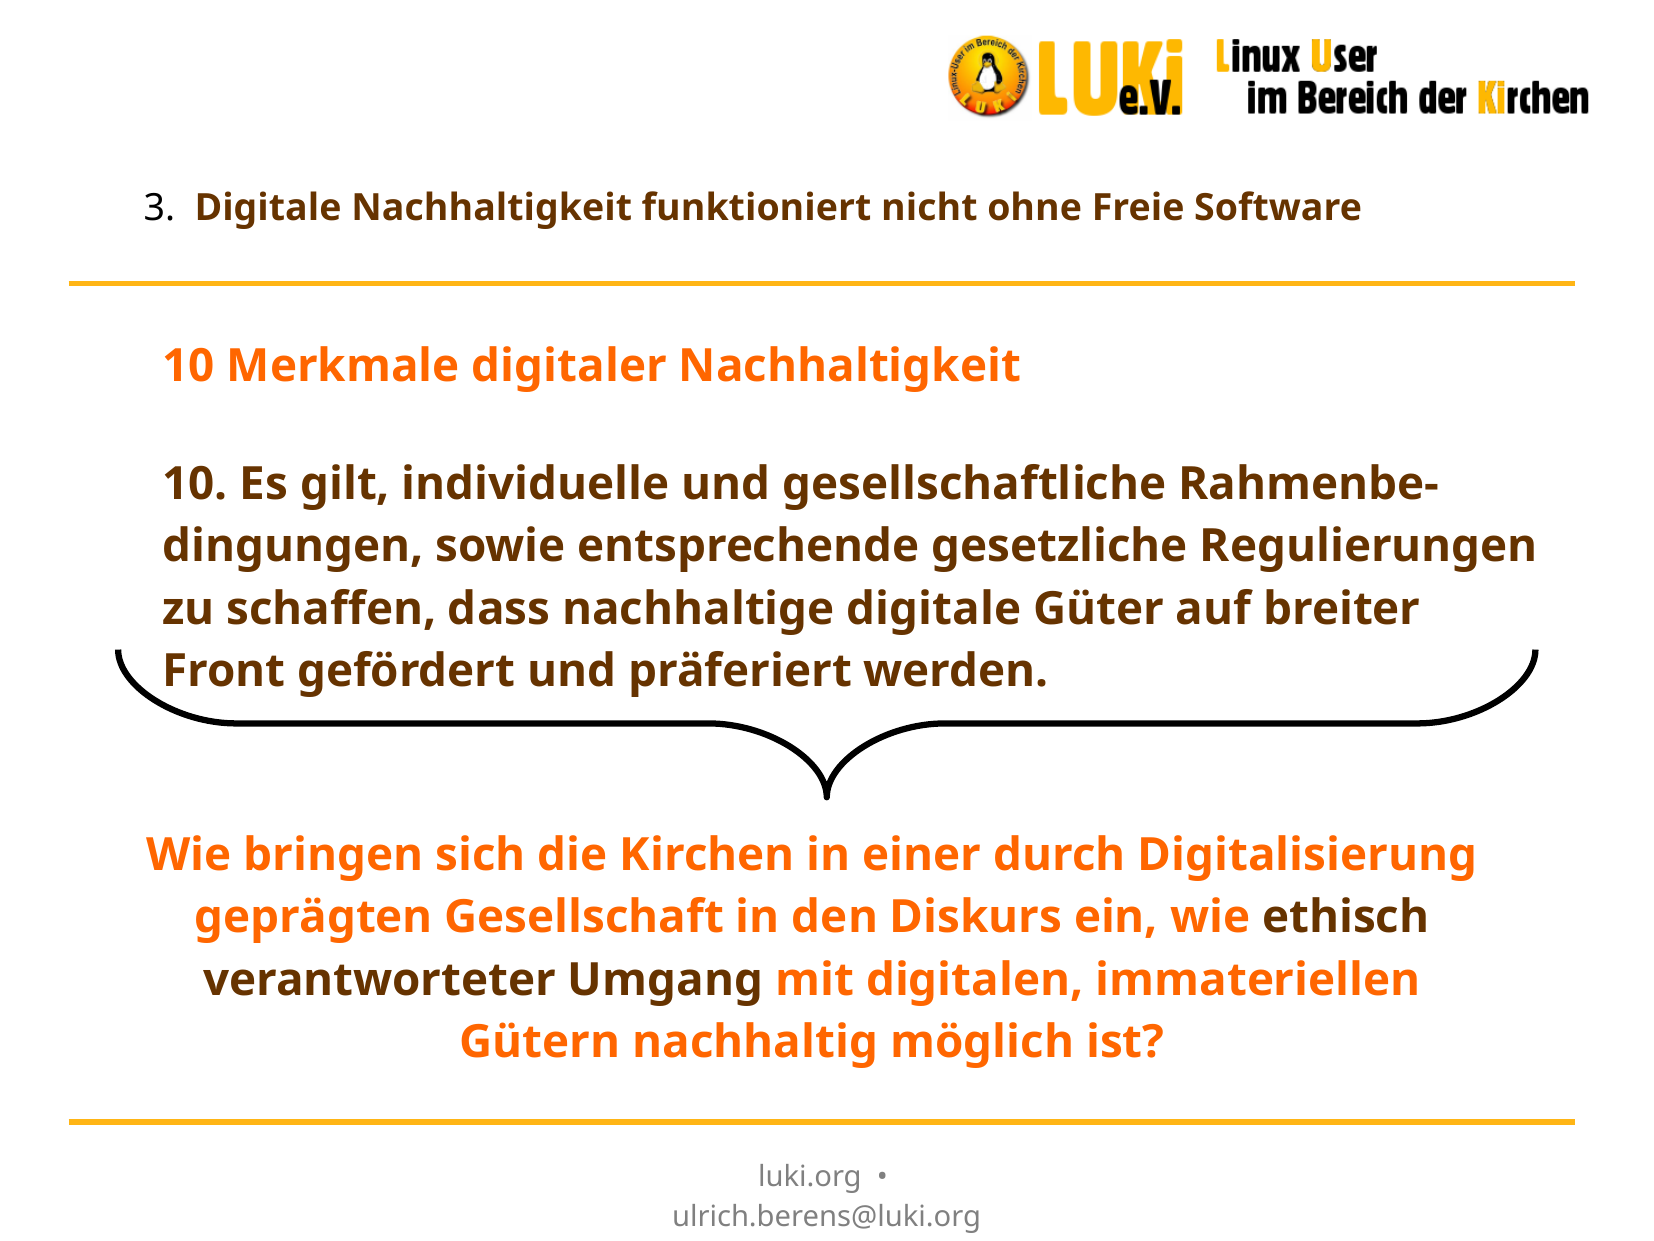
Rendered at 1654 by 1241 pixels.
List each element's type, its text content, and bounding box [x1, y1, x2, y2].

text_box 10 Merkmale digitaler Nachhaltigkeit [147, 324, 1270, 394]
text_box 10. Es gilt, individuelle und gesellschaftliche Rahmenbe-dingungen, sowie entsprechende gesetzliche Regulierungen zu schaffen, dass nachhaltige digitale Güter auf breiter Front gefördert und präferiert werden. [147, 442, 1565, 680]
picture [944, 29, 1595, 126]
text_box Wie bringen sich die Kirchen in einer durch Digitalisierung geprägten Gesellschaft in den Diskurs ein, wie ethisch verantworteter Umgang mit digitalen, immateriellen Gütern nachhaltig möglich ist? [118, 813, 1506, 1043]
text_box 3. Digitale Nachhaltigkeit funktioniert nicht ohne Freie Software [88, 172, 1625, 232]
text_box luki.org • ulrich.berens@luki.org [590, 1144, 1063, 1201]
